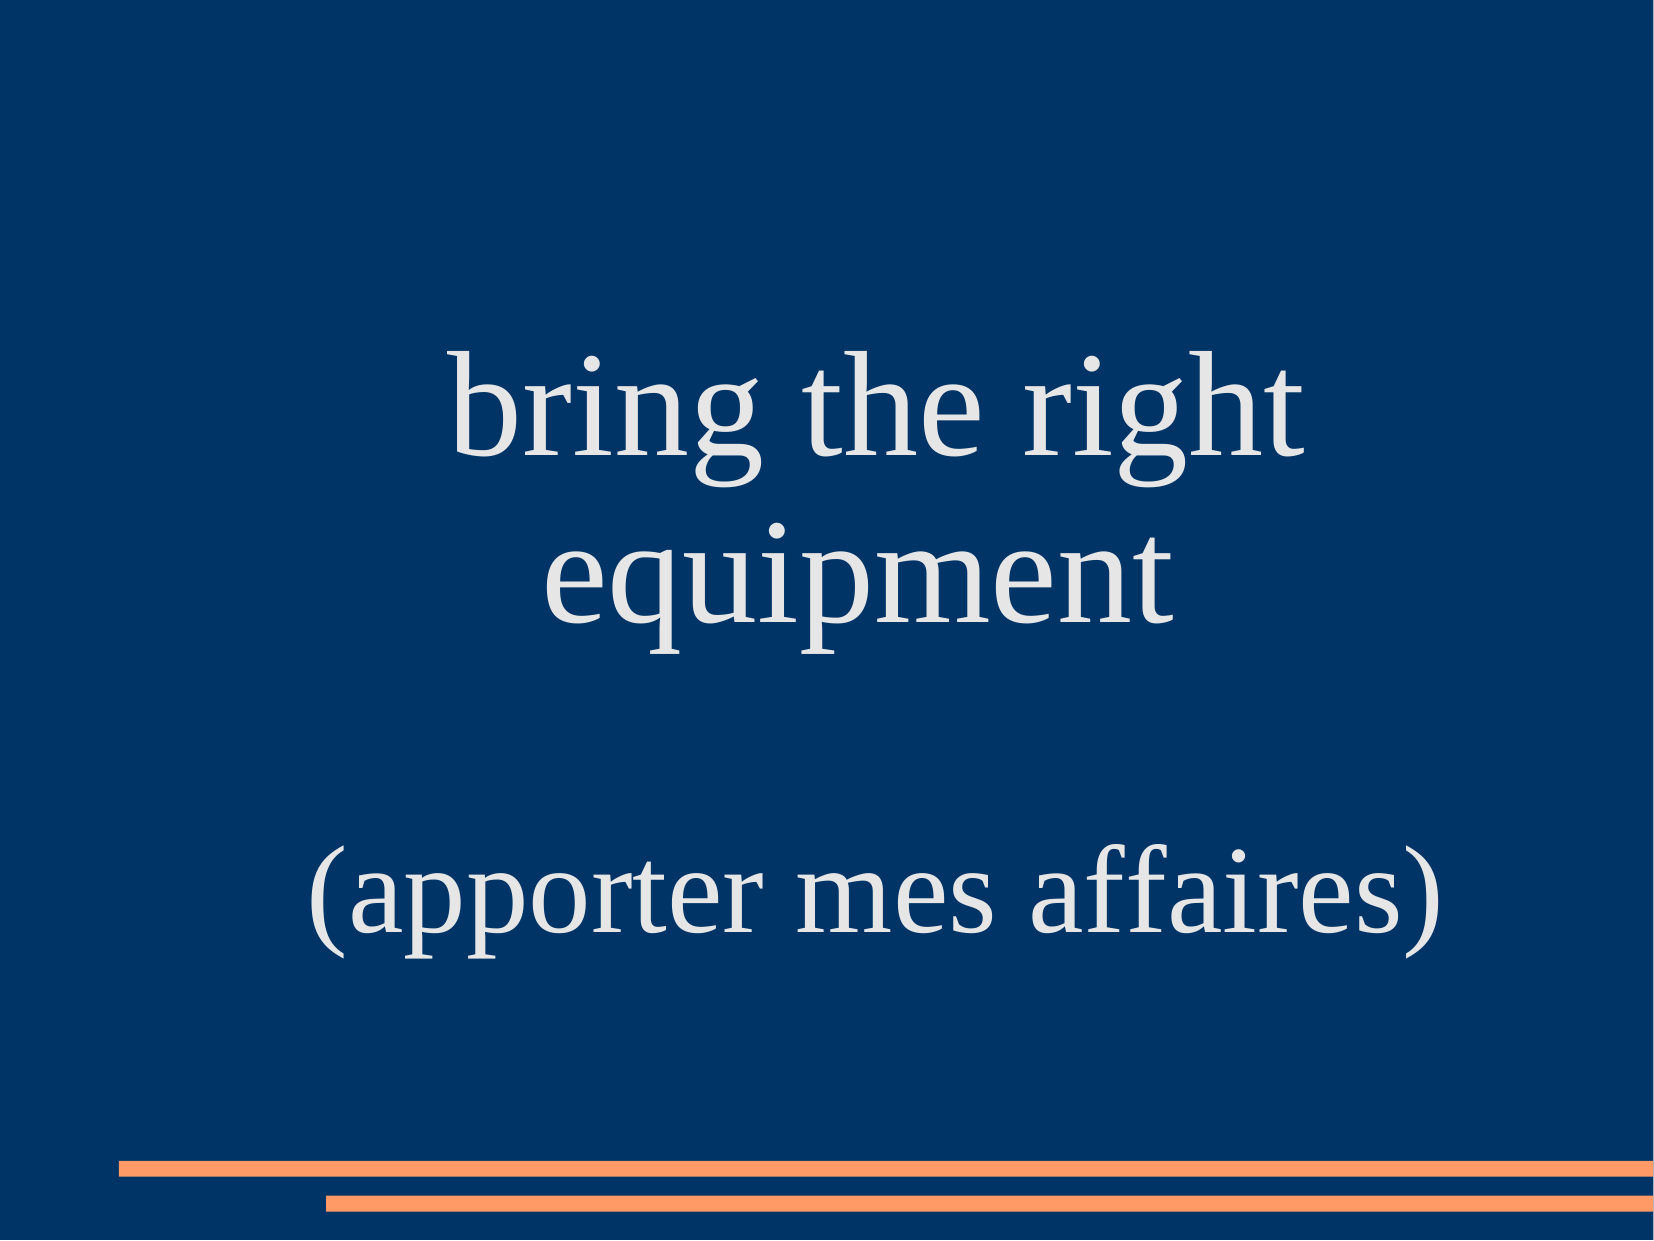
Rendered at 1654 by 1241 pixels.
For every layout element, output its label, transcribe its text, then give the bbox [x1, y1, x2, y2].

list bring the right equipment (apporter mes affaires) [121, 322, 1561, 1132]
